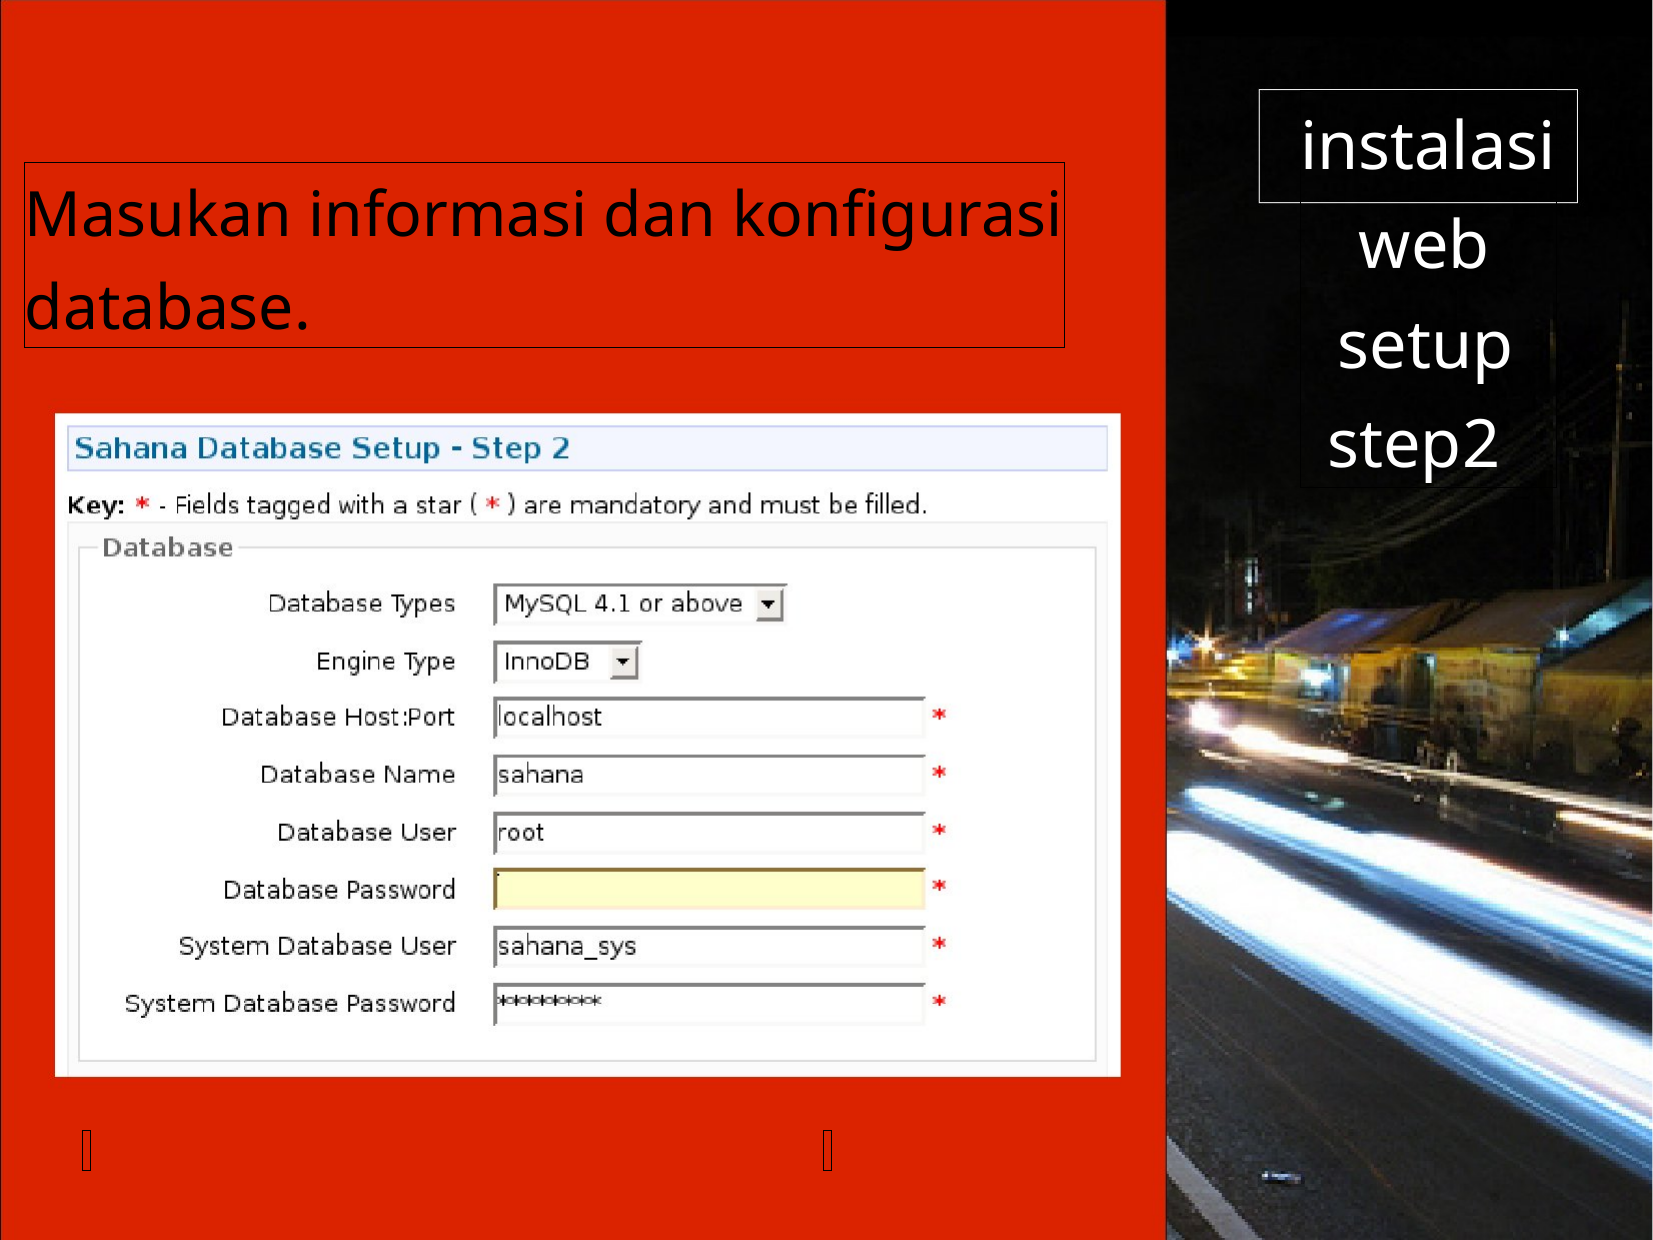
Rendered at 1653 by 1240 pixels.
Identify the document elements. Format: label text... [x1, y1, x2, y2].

text_box instalasi web setup step­2 [1300, 90, 1557, 488]
text_box Masukan informasi dan konfigurasi database. [24, 162, 1065, 348]
picture [0, 0, 1653, 1240]
